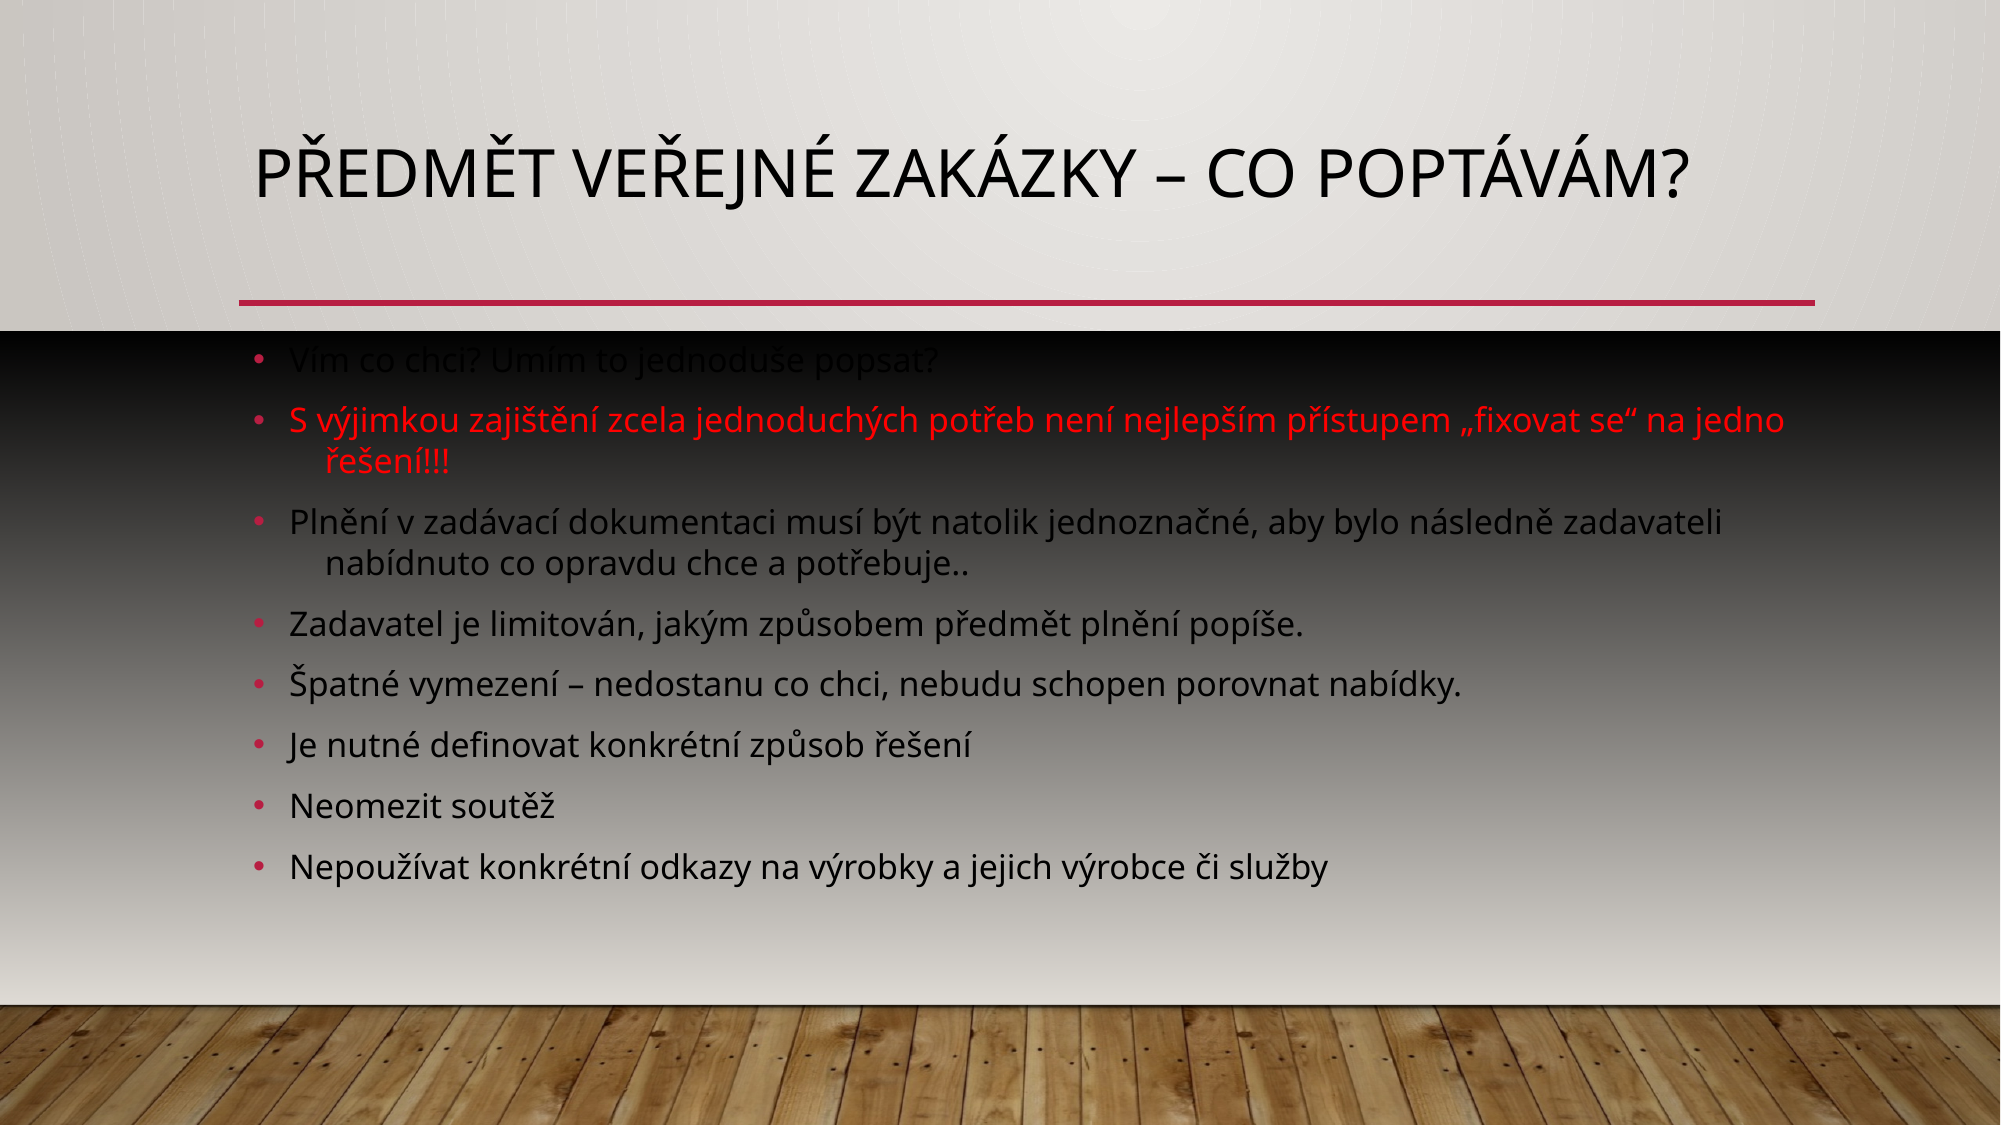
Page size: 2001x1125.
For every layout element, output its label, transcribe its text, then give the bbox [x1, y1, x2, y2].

title Předmět veřejné zakázky – co poptávám? [238, 131, 1814, 305]
list Vím co chci? Umím to jednoduše popsat? S výjimkou zajištění zcela jednoduchých potřeb není nejlepším přístupem „fixovat se“ na jedno řešení!!! Plnění v zadávací dokumentaci musí být natolik jednoznačné, aby bylo následně zadavateli nabídnuto co opravdu chce a potřebuje.. Zadavatel je limitován, jakým způsobem předmět plnění popíše. Špatné vymezení – nedostanu co chci, nebudu schopen porovnat nabídky. Je nutné definovat konkrétní způsob řešení Neomezit soutěž Nepoužívat konkrétní odkazy na výrobky a jejich výrobce či služby [238, 330, 1814, 897]
